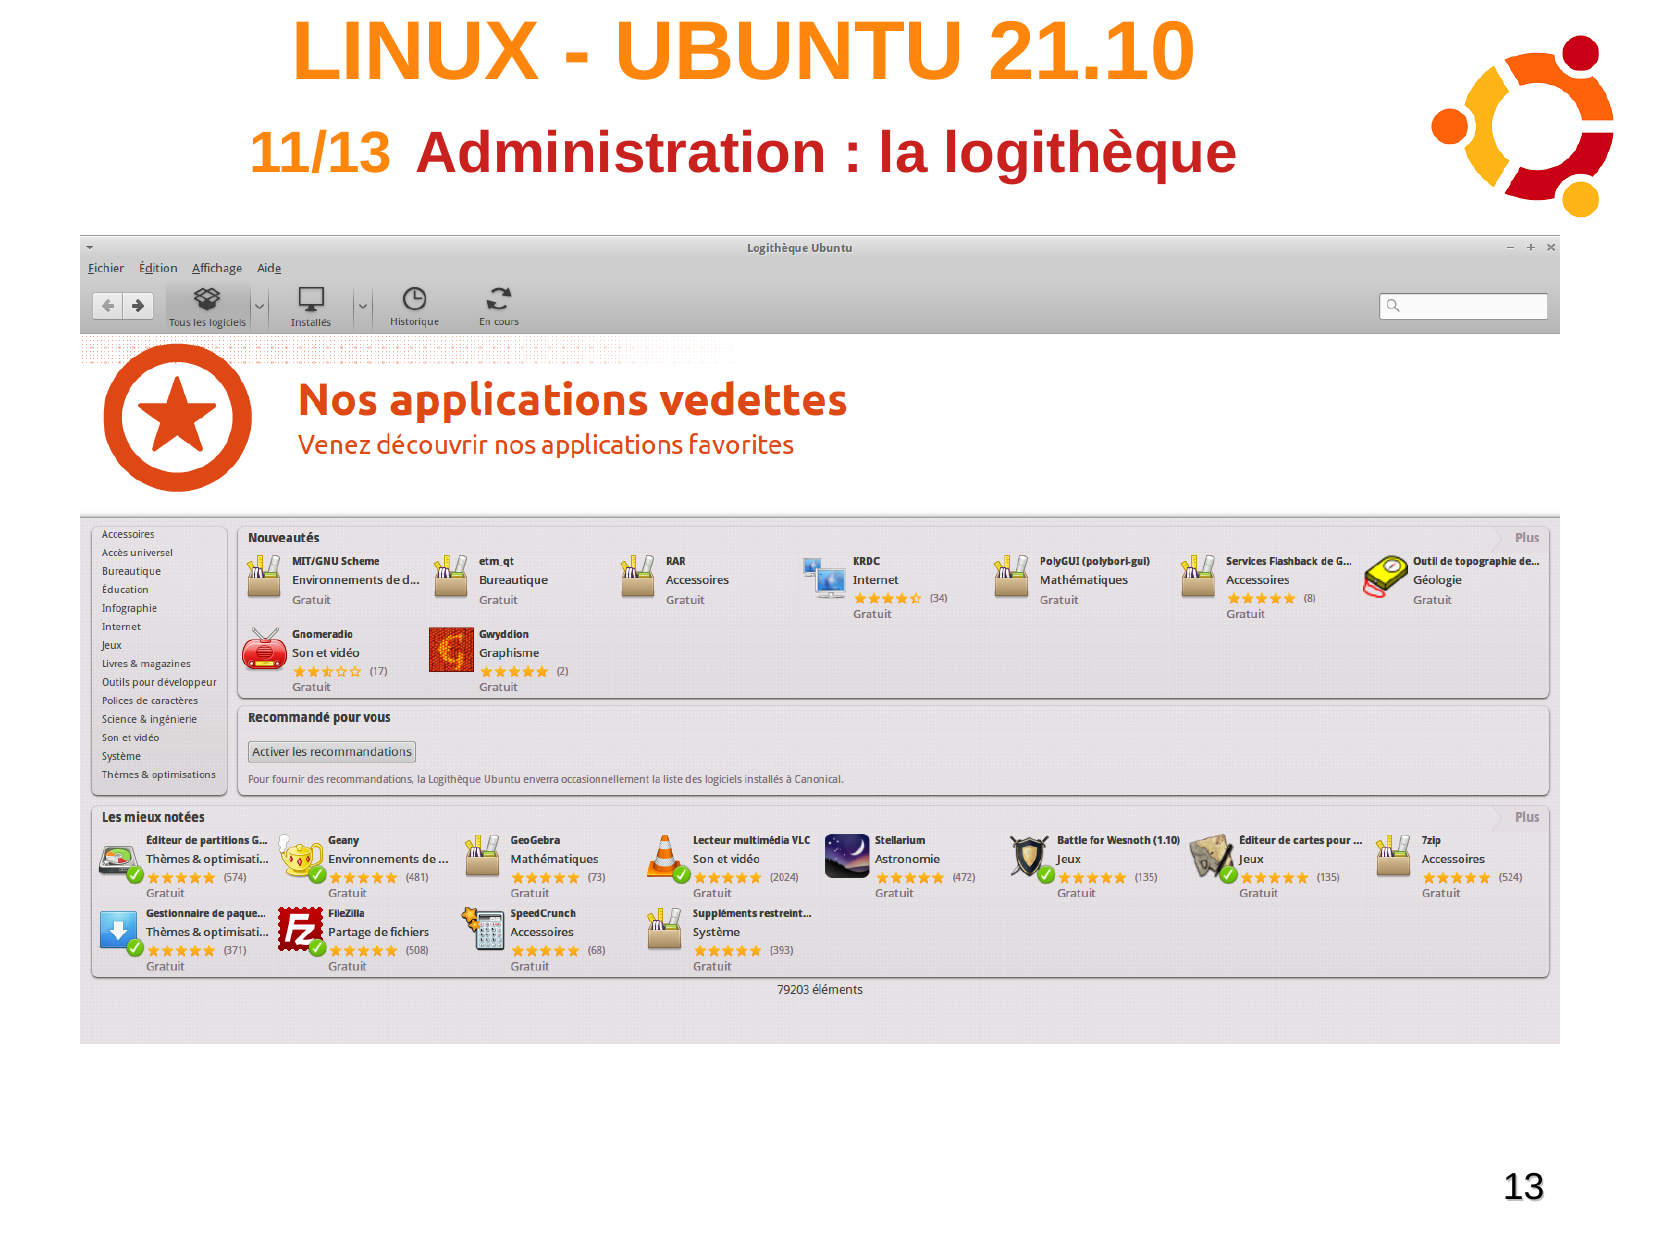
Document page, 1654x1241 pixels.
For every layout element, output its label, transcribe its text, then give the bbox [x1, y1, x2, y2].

picture [1423, 27, 1621, 225]
picture [80, 235, 1560, 1044]
title LINUX - UBUNTU 21.10 11/13 Administration : la logithèque [0, 0, 1489, 201]
text_box <numéro> [1417, 1158, 1630, 1229]
